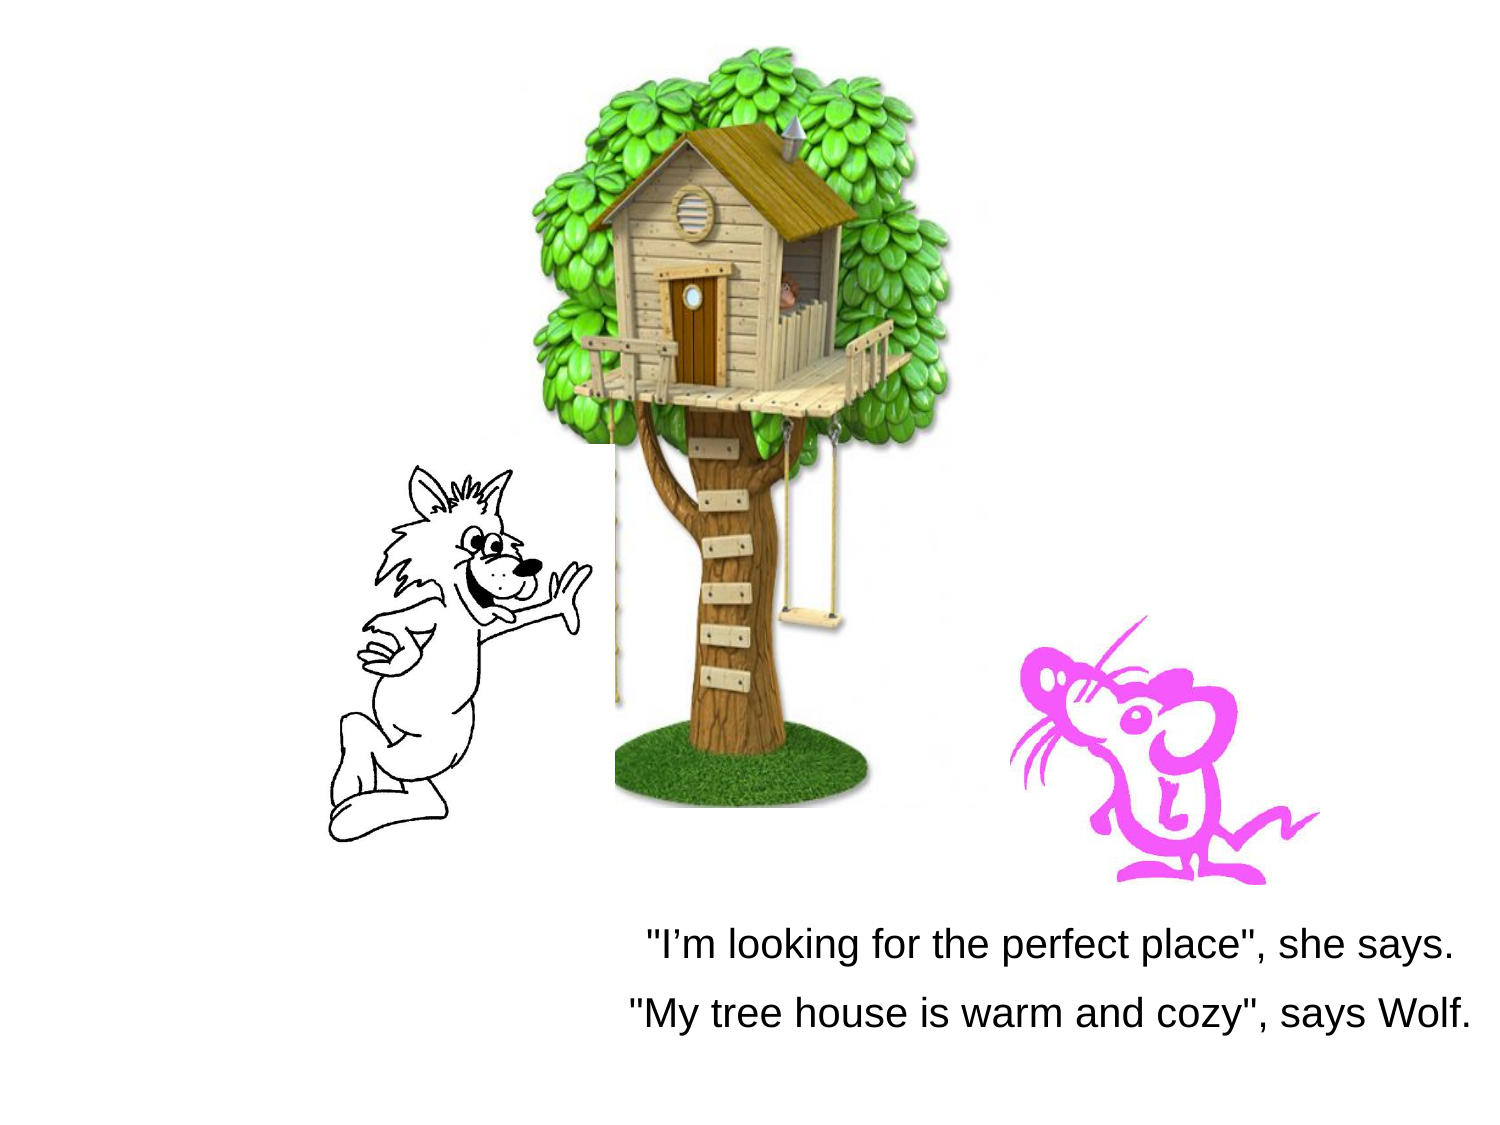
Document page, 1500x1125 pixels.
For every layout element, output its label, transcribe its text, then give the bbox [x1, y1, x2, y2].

picture [304, 45, 1320, 885]
text_box "I’m looking for the perfect place", she says. "My tree house is warm and cozy", says Wolf. [601, 909, 1500, 1113]
